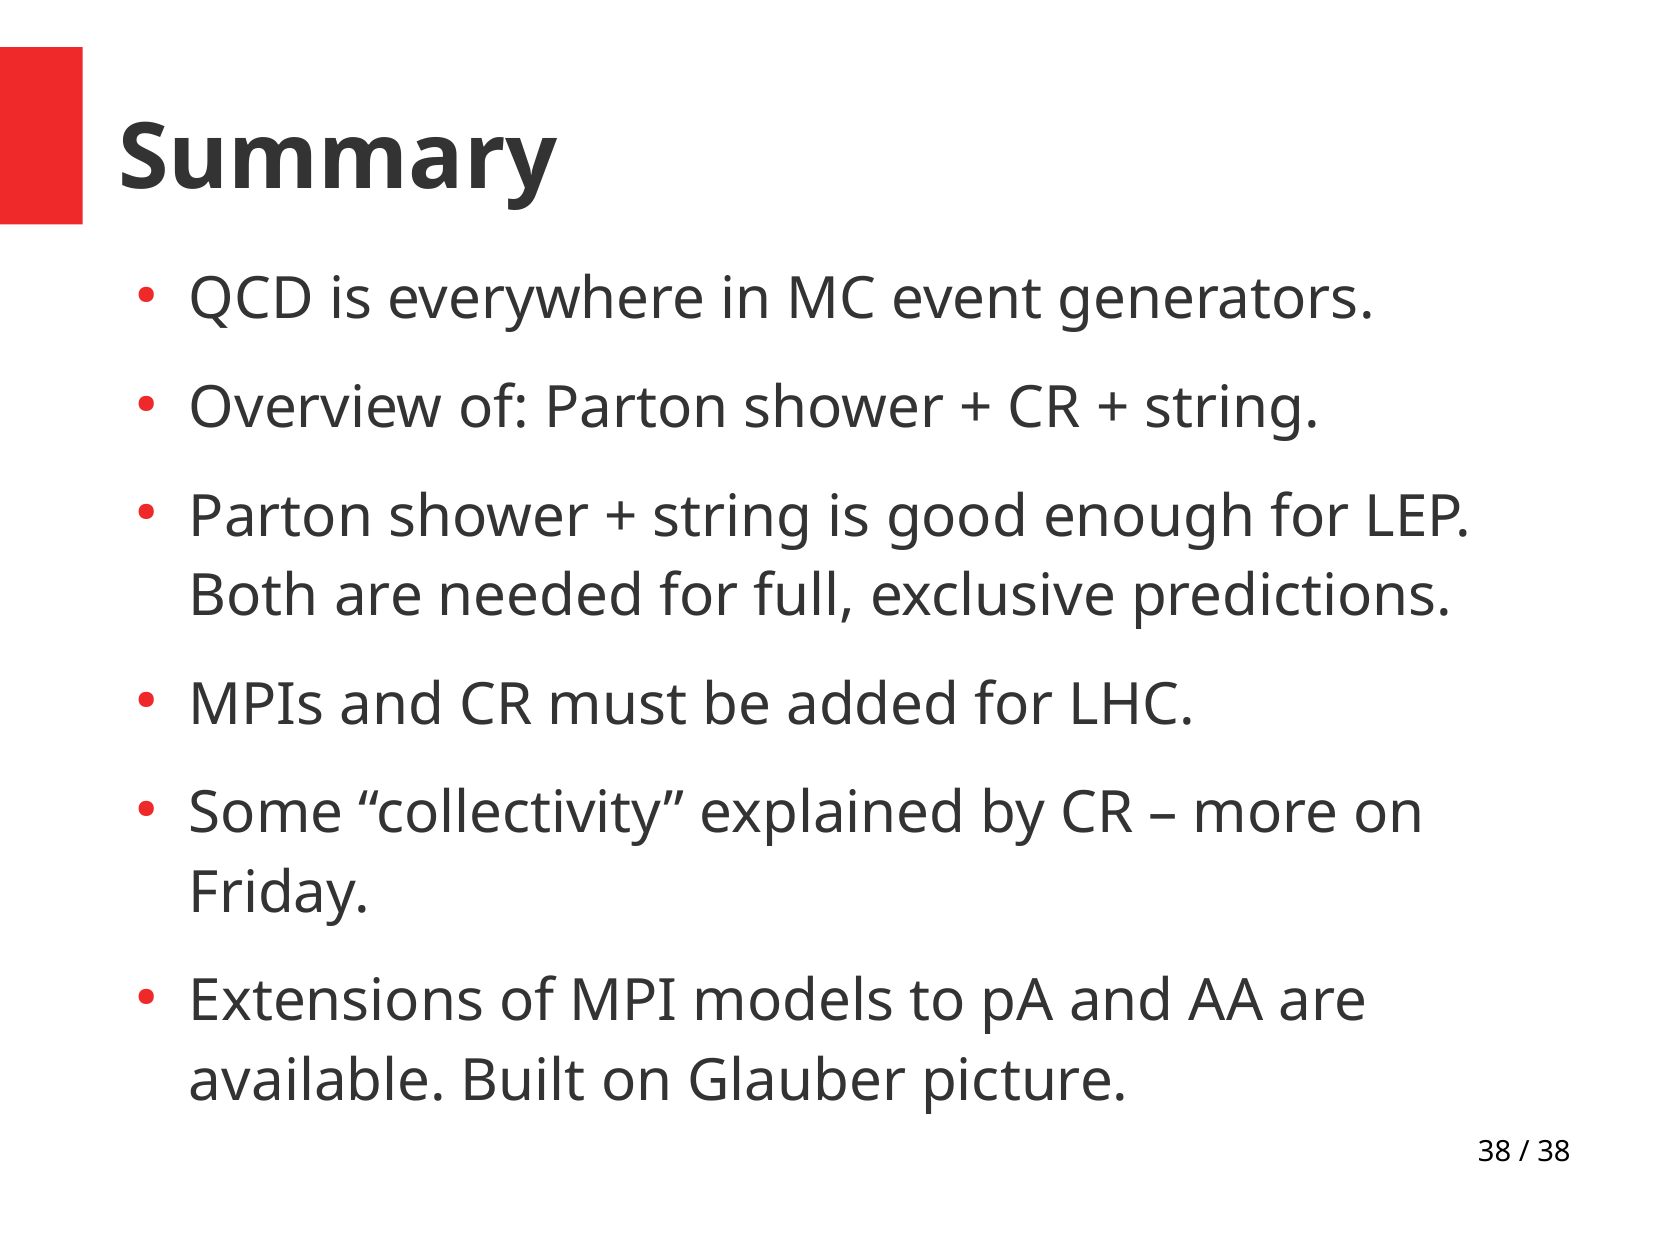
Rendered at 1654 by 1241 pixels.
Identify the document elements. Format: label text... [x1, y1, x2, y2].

list QCD is everywhere in MC event generators. Overview of: Parton shower + CR + string. Parton shower + string is good enough for LEP. Both are needed for full, exclusive predictions. MPIs and CR must be added for LHC. Some “collectivity” explained by CR – more on Friday. Extensions of MPI models to pA and AA are available. Built on Glauber picture. [118, 256, 1536, 1126]
title Summary [118, 49, 1571, 257]
